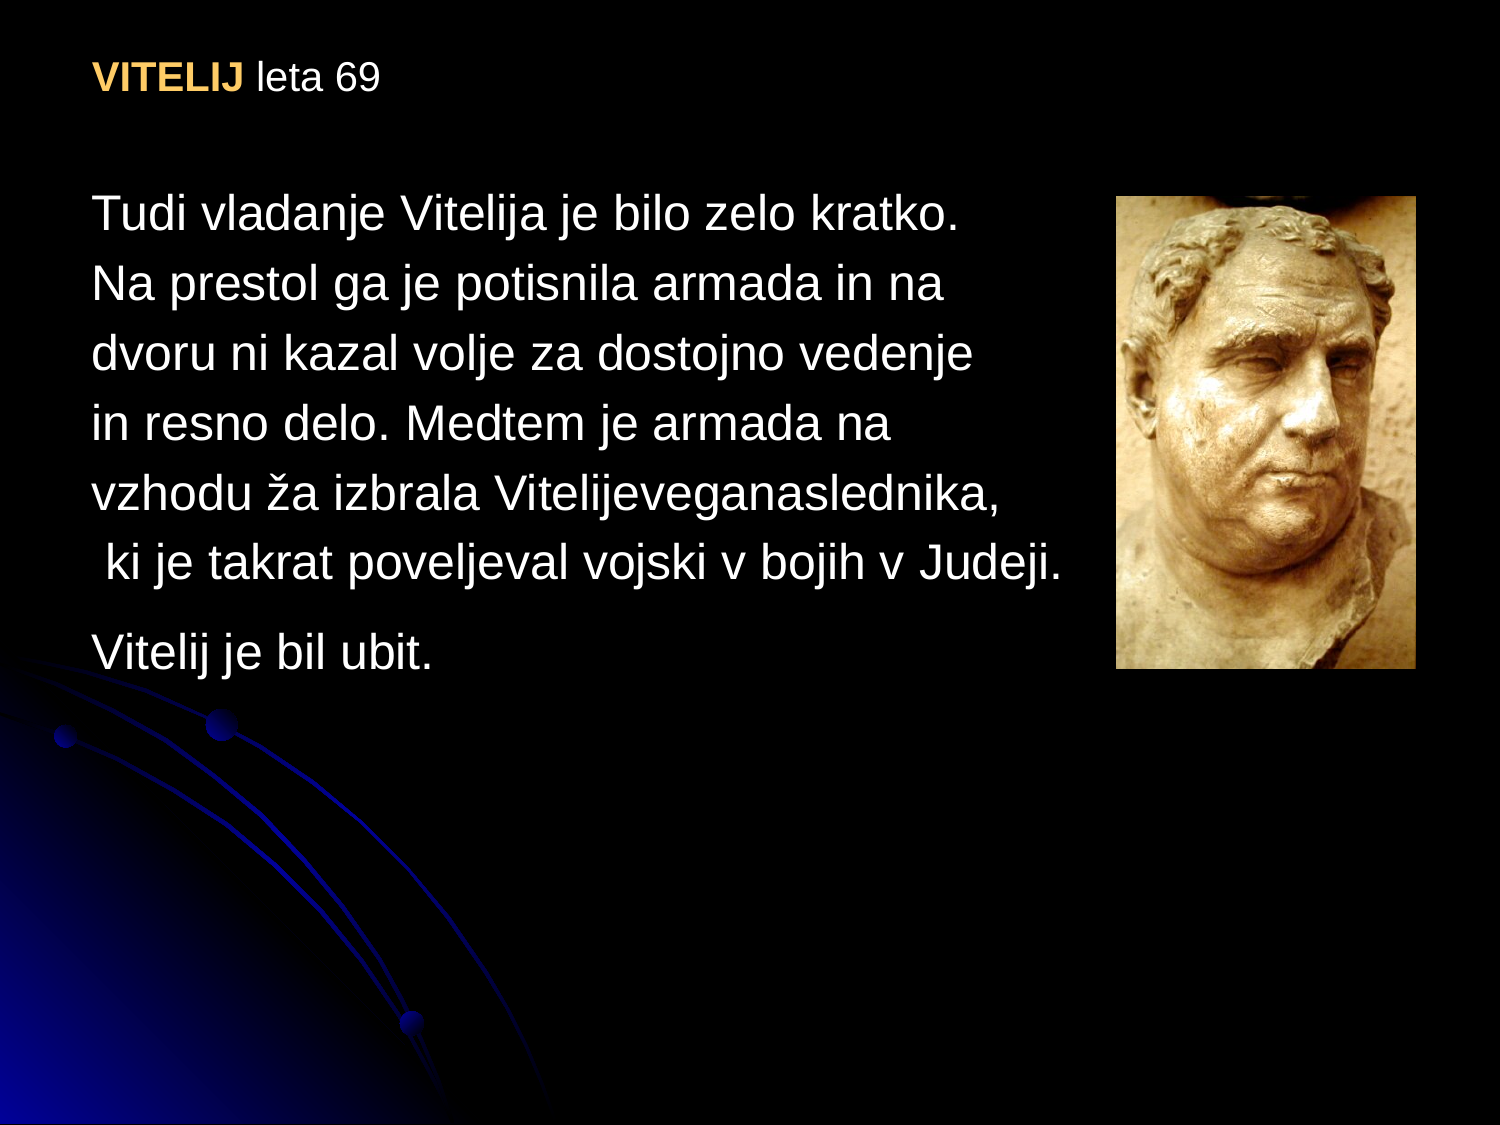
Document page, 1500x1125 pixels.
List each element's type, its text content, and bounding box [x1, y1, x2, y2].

list VITELIJ leta 69 Tudi vladanje Vitelija je bilo zelo kratko. Na prestol ga je potisnila armada in na dvoru ni kazal volje za dostojno vedenje in resno delo. Medtem je armada na vzhodu ža izbrala Vitelijeveganaslednika, ki je takrat poveljeval vojski v bojih v Judeji. Vitelij je bil ubit. [76, 42, 1427, 786]
picture [1116, 196, 1416, 669]
